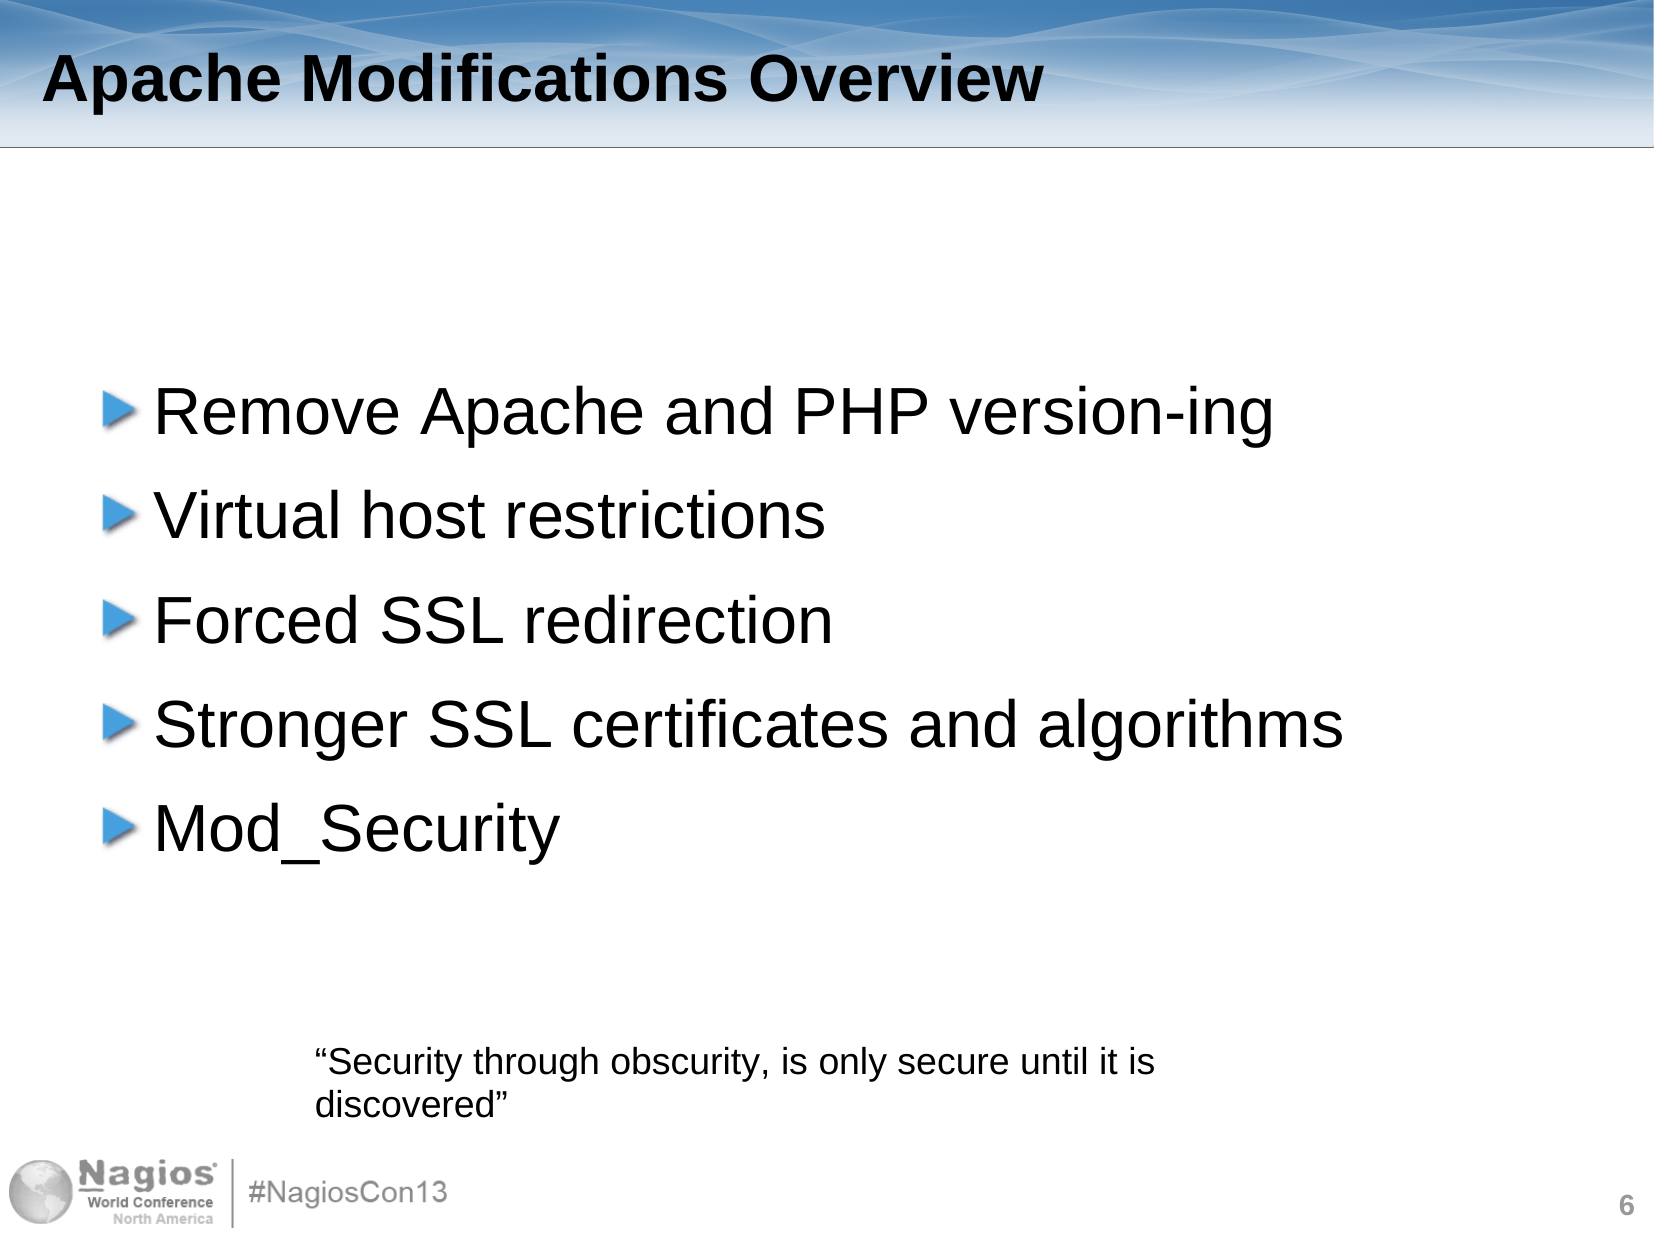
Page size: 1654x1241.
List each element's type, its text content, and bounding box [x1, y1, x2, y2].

list Remove Apache and PHP version-ing Virtual host restrictions Forced SSL redirection Stronger SSL certificates and algorithms Mod_Security [82, 374, 1571, 867]
text_box “Security through obscurity, is only secure until it is discovered” [297, 1041, 1360, 1084]
picture [0, 0, 1654, 147]
title Apache Modifications Overview [41, 29, 1248, 127]
picture [9, 1159, 453, 1228]
